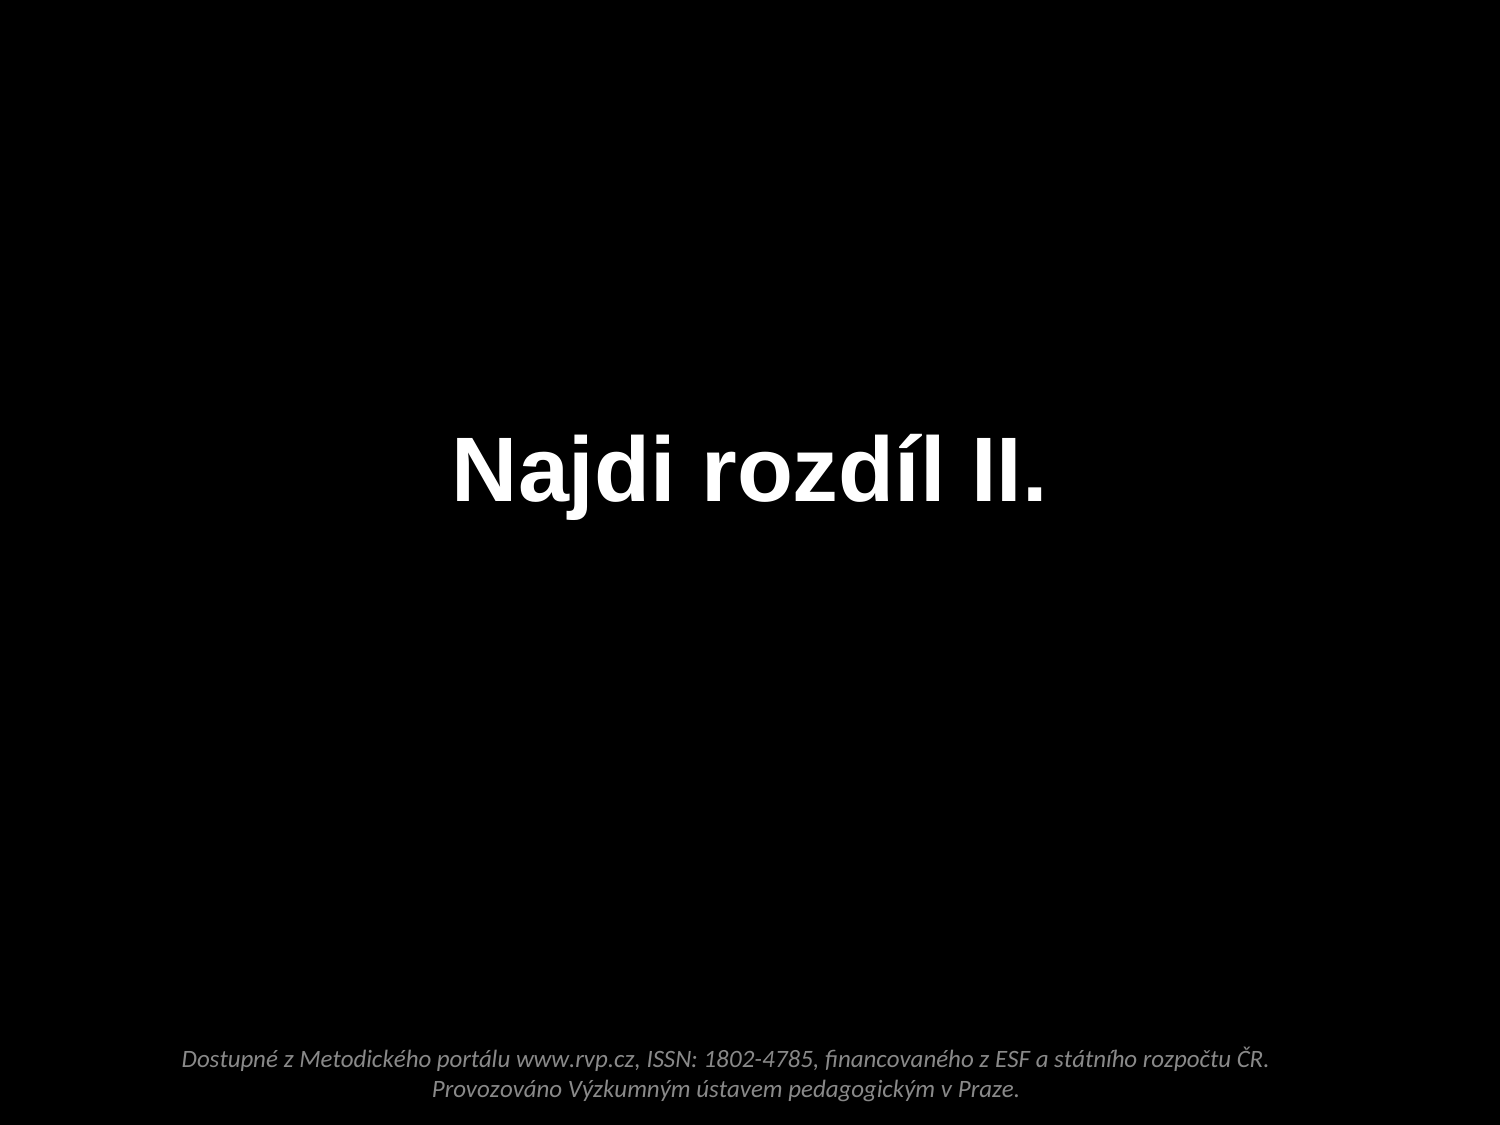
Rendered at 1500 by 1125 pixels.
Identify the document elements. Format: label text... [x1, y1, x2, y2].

title Najdi rozdíl II. [112, 349, 1388, 591]
text_box Dostupné z Metodického portálu www.rvp.cz, ISSN: 1802-4785, financovaného z ESF a státního rozpočtu ČR. Provozováno Výzkumným ústavem pedagogickým v Praze. [105, 1042, 1348, 1103]
